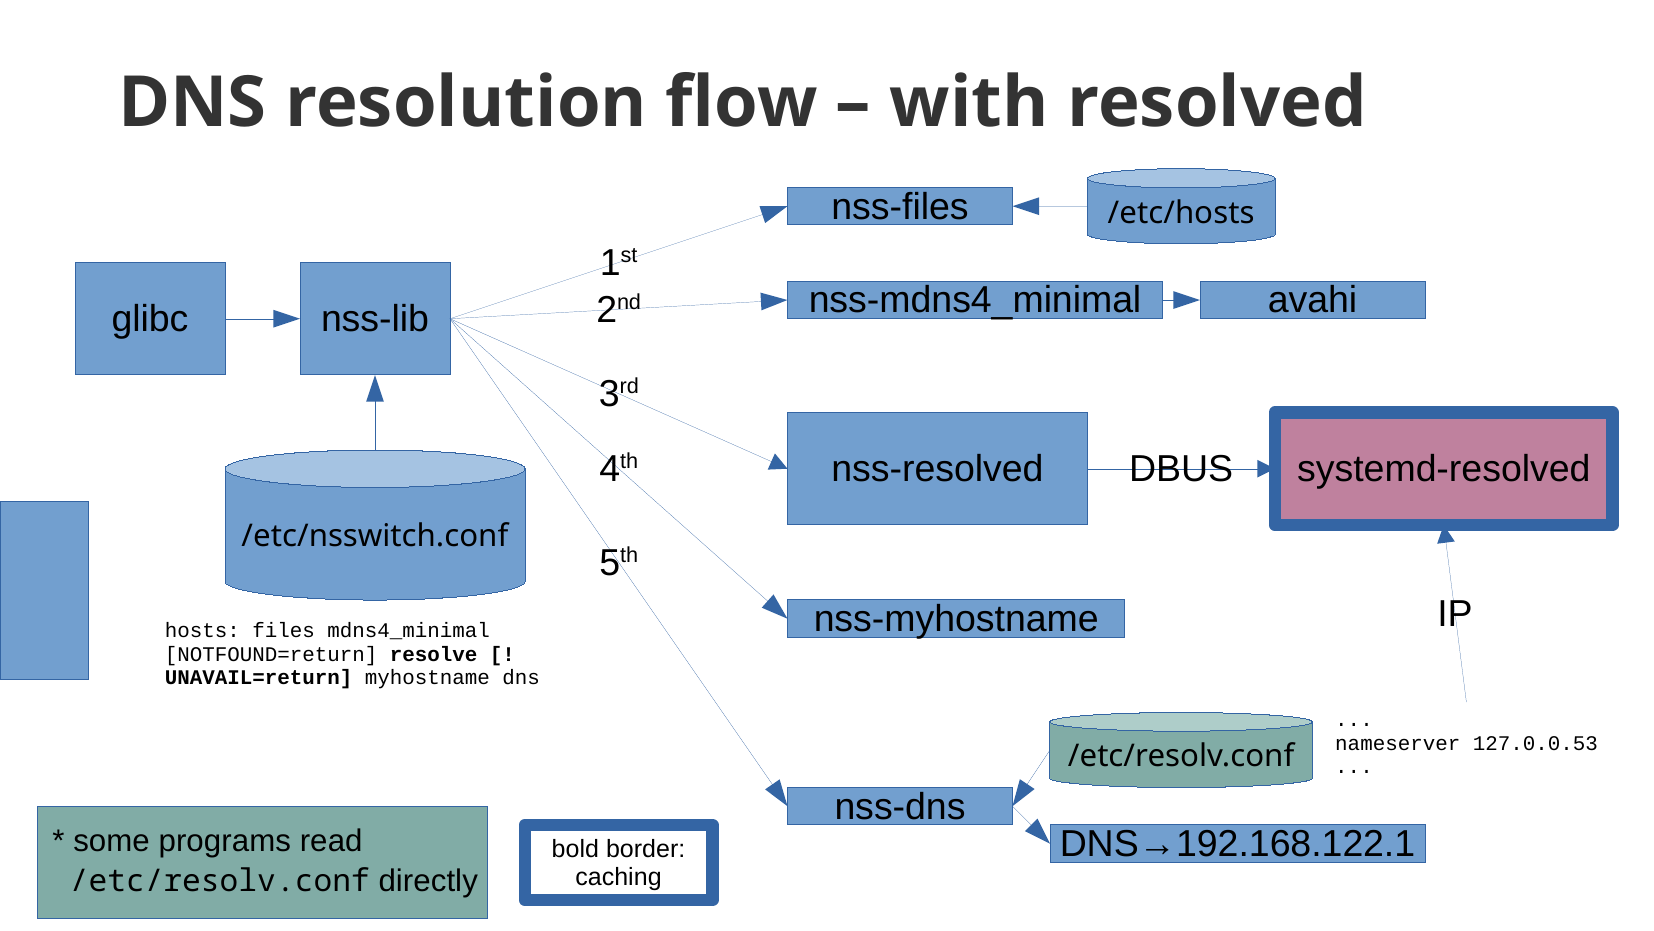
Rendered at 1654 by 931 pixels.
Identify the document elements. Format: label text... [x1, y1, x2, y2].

text_box /etc/nsswitch.conf [225, 469, 526, 601]
title DNS resolution flow – with resolved [118, 10, 1536, 188]
text_box ... nameserver 127.0.0.53 ... [1320, 702, 1613, 788]
text_box /etc/resolv.conf [1049, 722, 1313, 788]
text_box nss-resolved [787, 412, 1088, 525]
text_box nss-lib [300, 262, 451, 375]
text_box nss-dns [787, 787, 1013, 825]
text_box nss-files [787, 187, 1013, 225]
text_box DNS→192.168.122.1 [1050, 824, 1426, 863]
text_box * some programs read /etc/resolv.conf directly [37, 806, 488, 919]
text_box bold border: caching [524, 825, 713, 901]
text_box /etc/hosts [1087, 179, 1276, 244]
text_box glibc [75, 262, 226, 375]
text_box hosts: files mdns4_minimal [NOTFOUND=return] resolve [!UNAVAIL=return] myhostname dns [150, 613, 601, 713]
text_box avahi [1200, 281, 1426, 319]
text_box nss-myhostname [787, 599, 1125, 638]
text_box nss-mdns4_minimal [787, 281, 1163, 319]
text_box systemd-resolved [1274, 412, 1613, 525]
